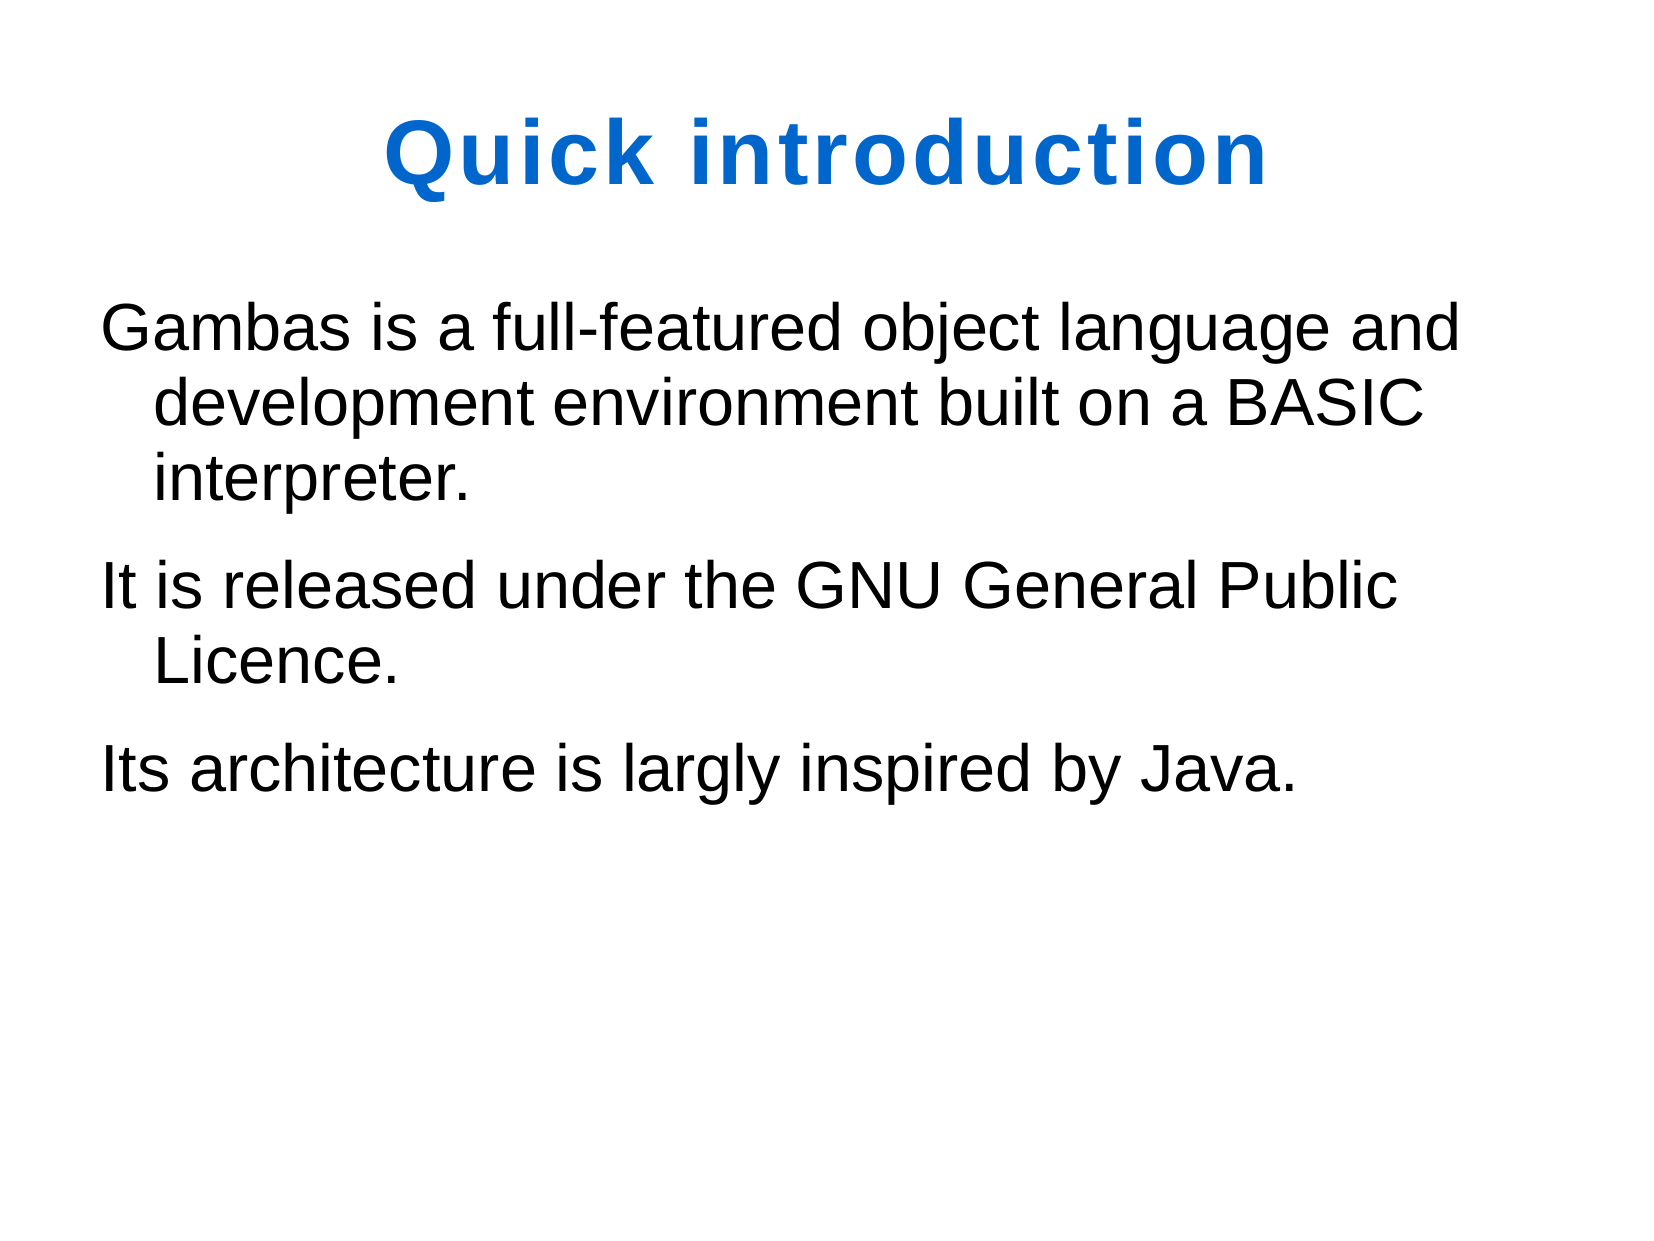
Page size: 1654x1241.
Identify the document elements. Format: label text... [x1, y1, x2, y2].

list Gambas is a full-featured object language and development environment built on a BASIC interpreter. It is released under the GNU General Public Licence. Its architecture is largly inspired by Java. [82, 290, 1571, 1109]
title Quick introduction [82, 49, 1571, 257]
